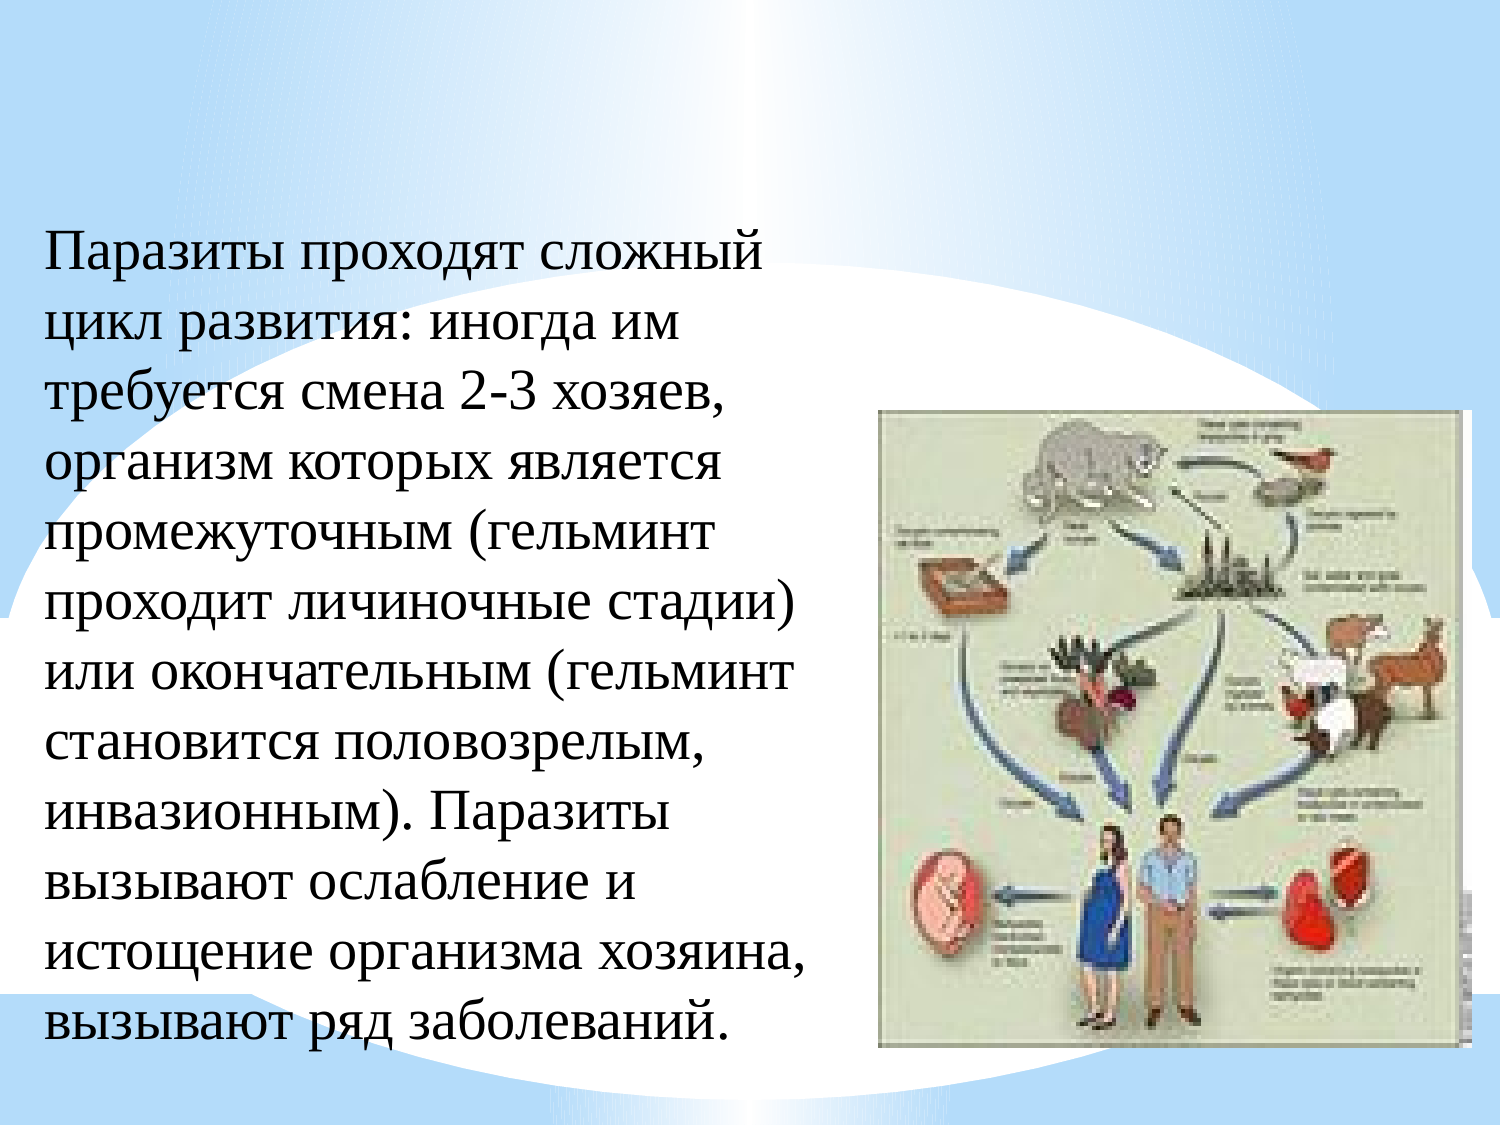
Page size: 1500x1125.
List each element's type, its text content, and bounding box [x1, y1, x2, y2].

picture [878, 410, 1472, 1048]
title Паразиты проходят сложный цикл развития: иногда им требуется смена 2-3 хозяев, организм которых является промежуточным (гельминт проходит личиночные стадии) или окончательным (гельминт становится половозрелым, инвазионным). Паразиты вызывают ослабление и истощение организма хозяина, вызывают ряд заболеваний. [29, 196, 880, 917]
